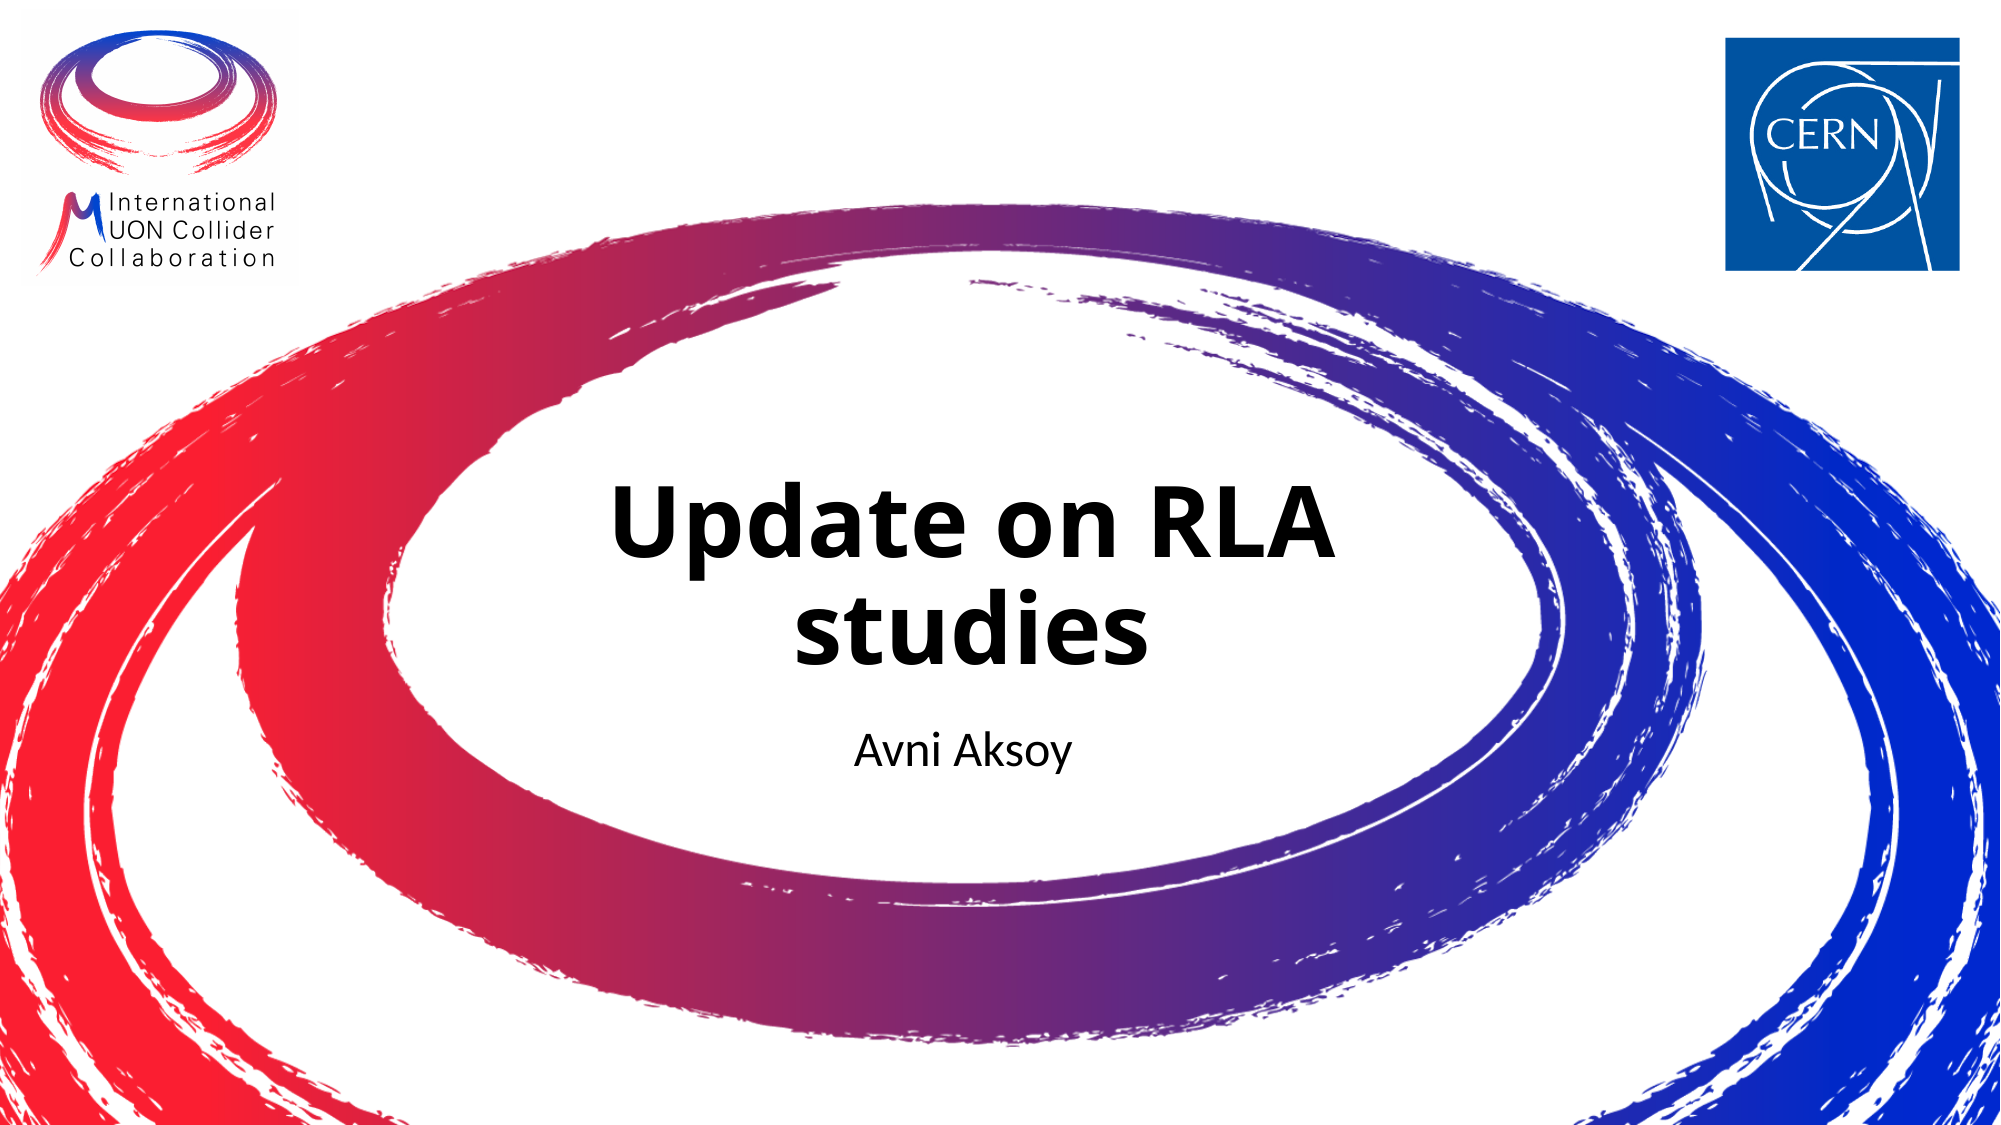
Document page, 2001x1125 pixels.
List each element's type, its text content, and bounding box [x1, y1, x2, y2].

subtitle Avni Aksoy [421, 715, 1506, 863]
title Update on RLA studies [421, 463, 1523, 694]
picture [0, 0, 2000, 1125]
